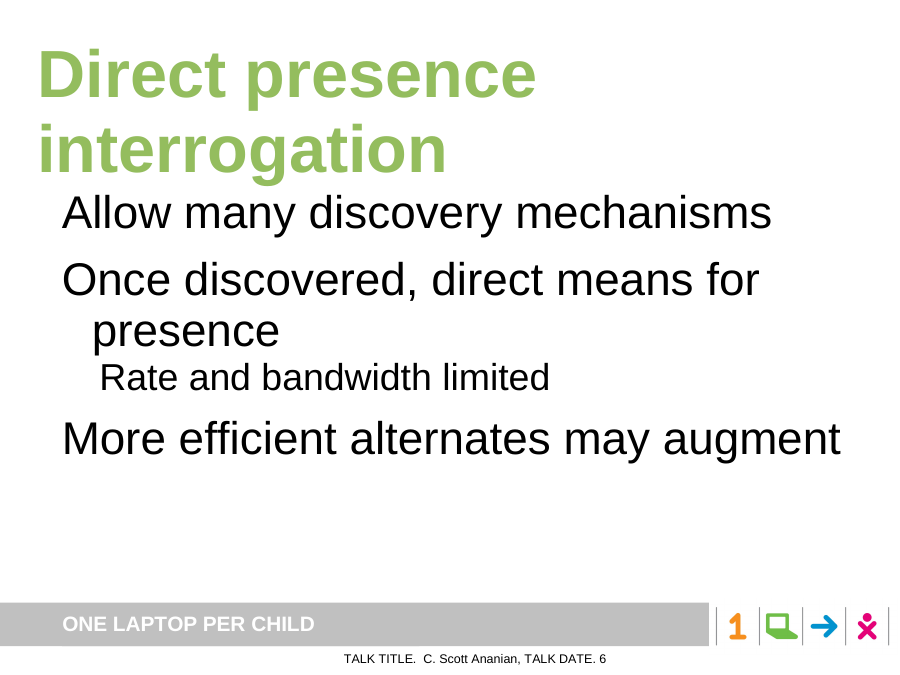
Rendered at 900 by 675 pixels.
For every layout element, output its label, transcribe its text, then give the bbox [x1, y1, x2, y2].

title Direct presence interrogation [37, 37, 856, 211]
picture [844, 598, 898, 655]
list Allow many discovery mechanisms Once discovered, direct means for presence Rate and bandwidth limited More efficient alternates may augment [61, 187, 844, 675]
